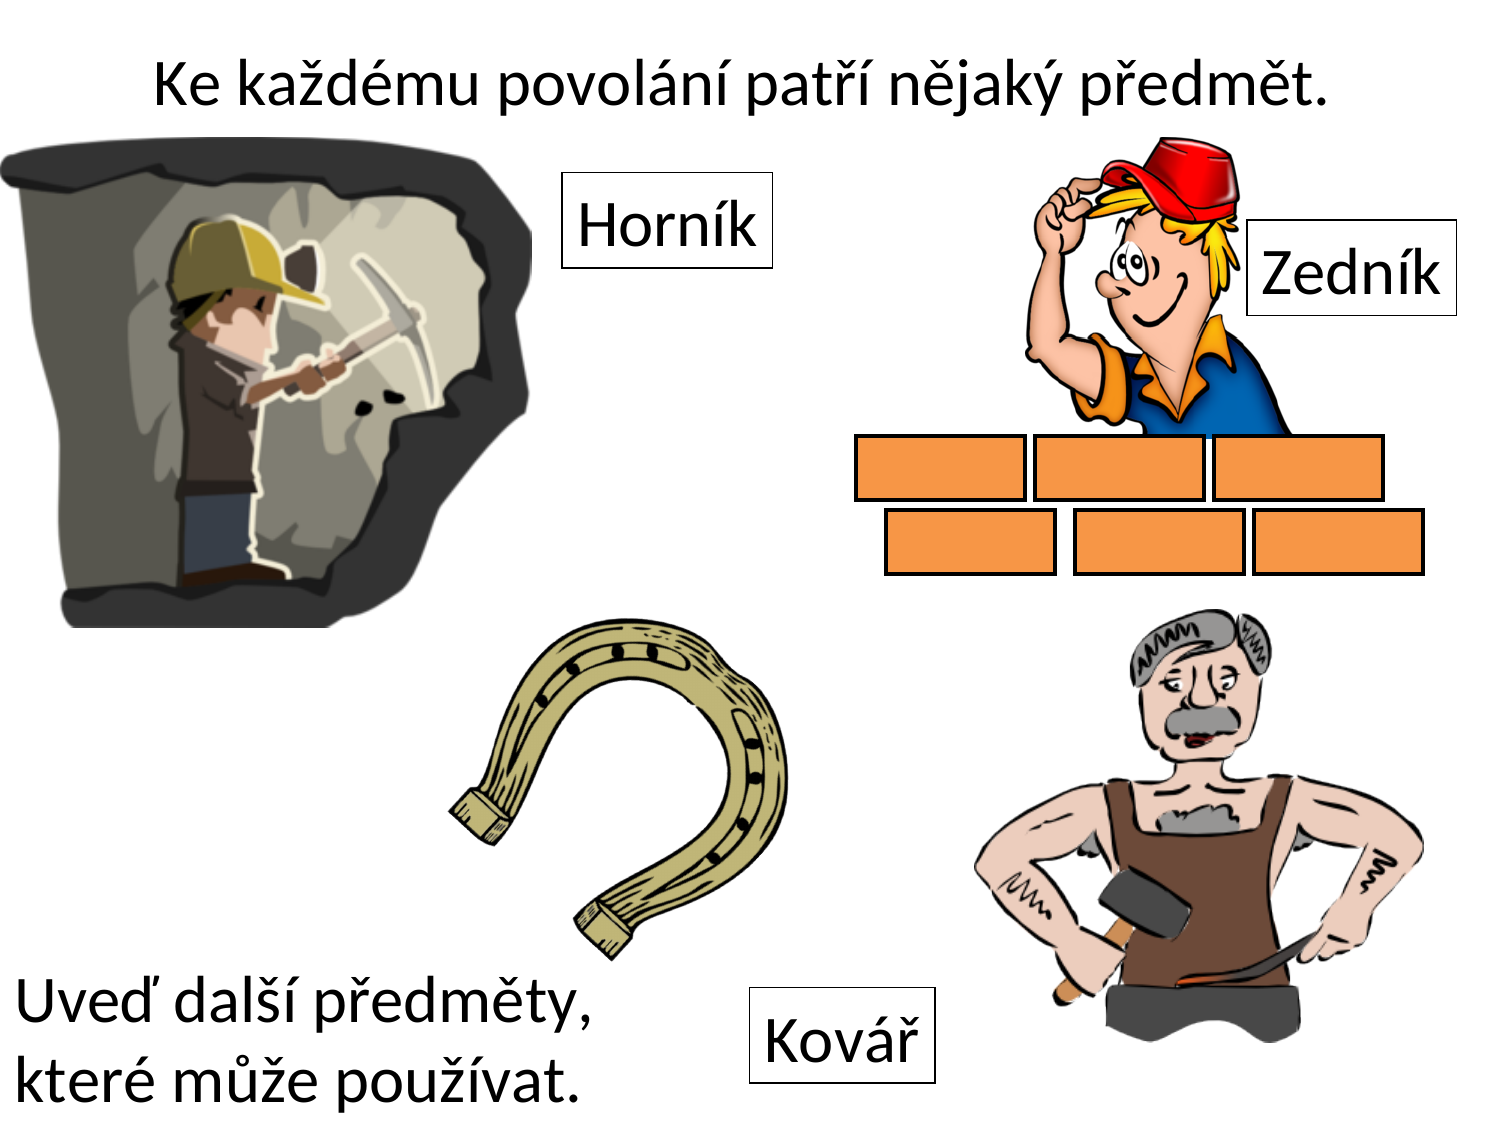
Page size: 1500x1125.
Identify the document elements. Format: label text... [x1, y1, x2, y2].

picture [0, 137, 532, 628]
text_box [886, 510, 1056, 575]
text_box [1074, 510, 1245, 575]
picture [419, 563, 843, 987]
text_box Zedník [1246, 219, 1457, 316]
picture [974, 609, 1424, 1043]
text_box Kovář [749, 987, 935, 1084]
text_box [856, 435, 1026, 500]
text_box [1254, 510, 1424, 575]
picture [1025, 137, 1294, 439]
text_box [1035, 435, 1205, 500]
text_box Horník [562, 172, 773, 269]
text_box [1214, 435, 1384, 500]
text_box Uveď další předměty, které může používat. [0, 948, 610, 1124]
text_box Ke každému povolání patří nějaký předmět. [139, 30, 1347, 127]
